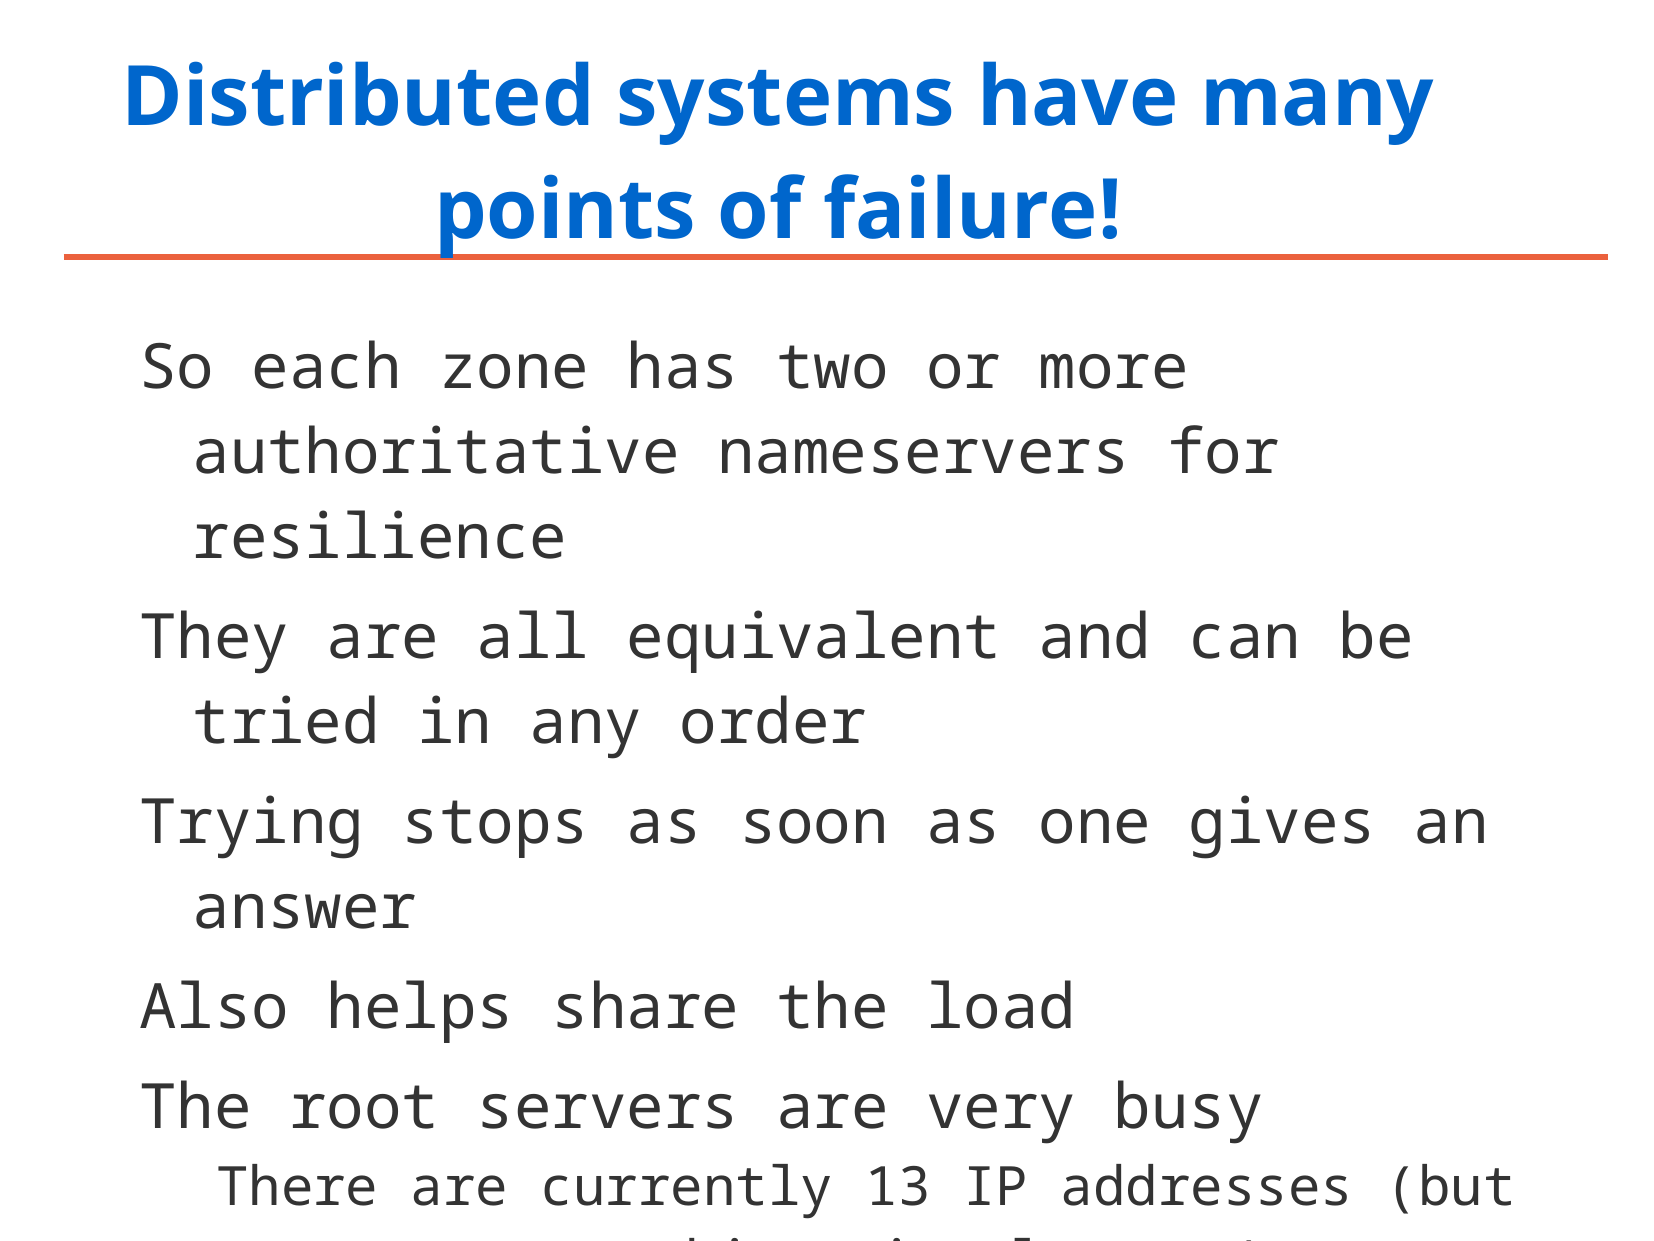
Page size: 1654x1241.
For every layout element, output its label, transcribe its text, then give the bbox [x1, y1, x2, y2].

list So each zone has two or more authoritative nameservers for resilience They are all equivalent and can be tried in any order Trying stops as soon as one gives an answer Also helps share the load The root servers are very busy There are currently 13 IP addresses (but many more machines in clusters) [121, 322, 1561, 1146]
title Distributed systems have many points of failure! [121, 46, 1534, 254]
